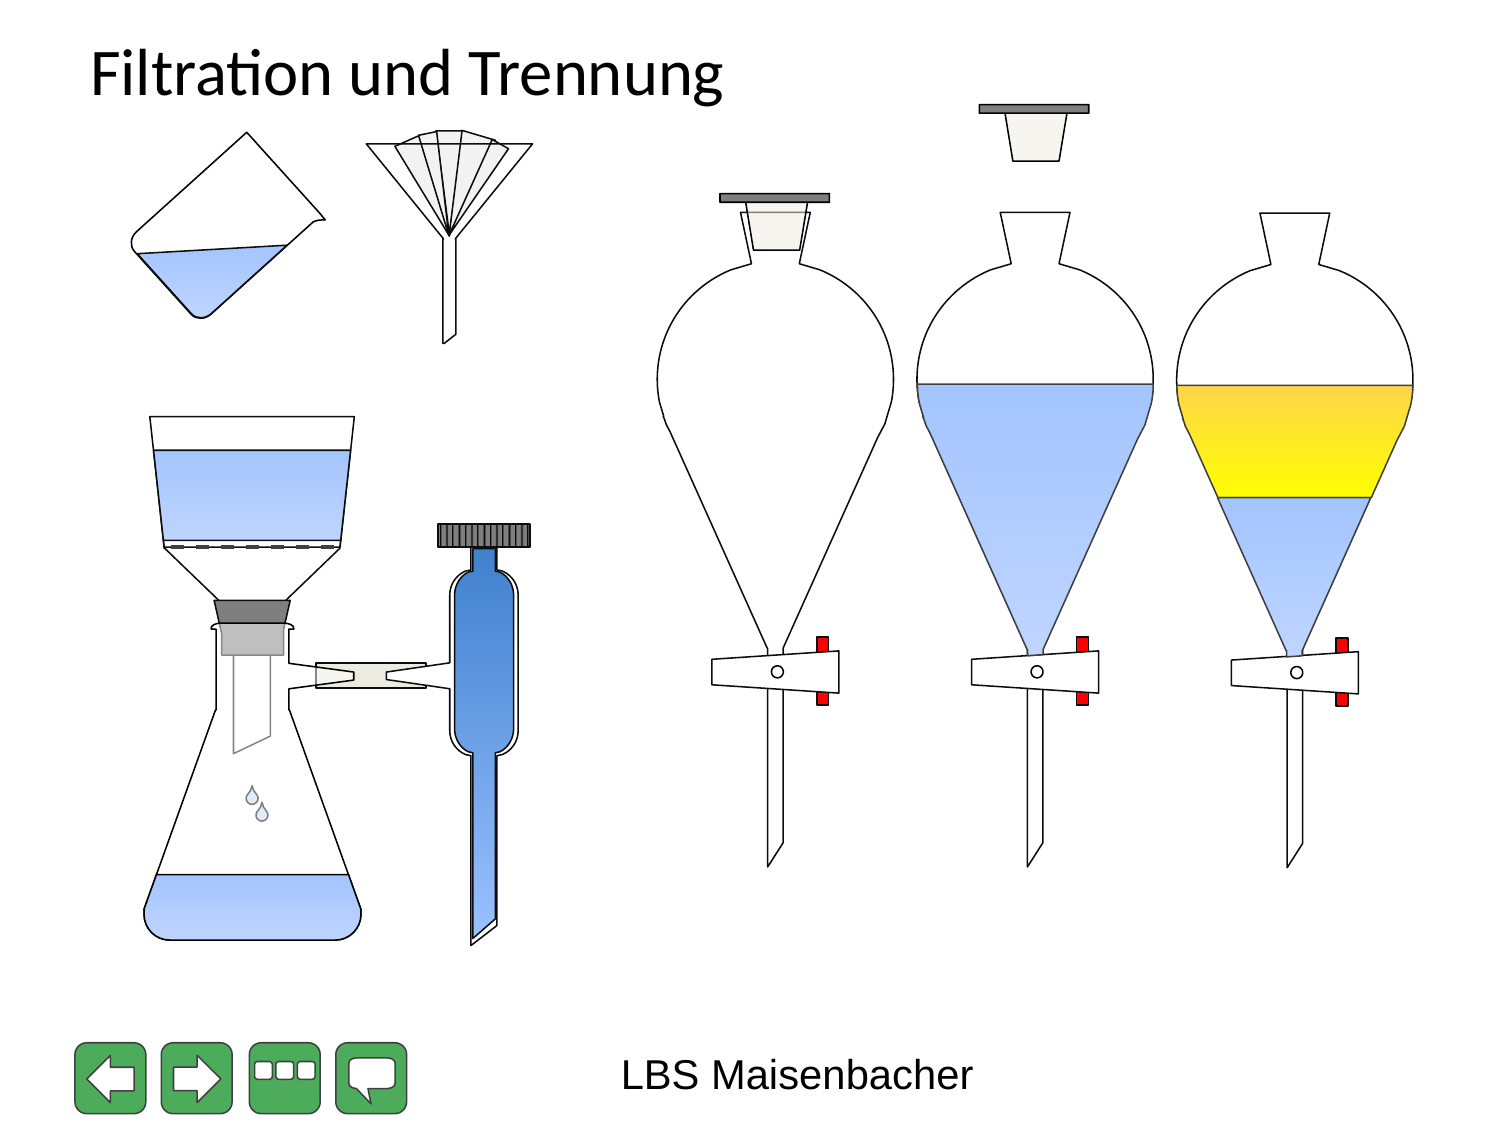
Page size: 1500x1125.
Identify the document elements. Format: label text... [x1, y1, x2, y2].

text_box [657, 193, 894, 867]
text_box [131, 132, 326, 319]
text_box [1176, 213, 1413, 868]
text_box [144, 416, 530, 946]
text_box [394, 145, 509, 237]
title Filtration und Trennung [75, 20, 1426, 110]
text_box [402, 130, 499, 143]
text_box [979, 104, 1089, 162]
text_box [916, 212, 1154, 867]
